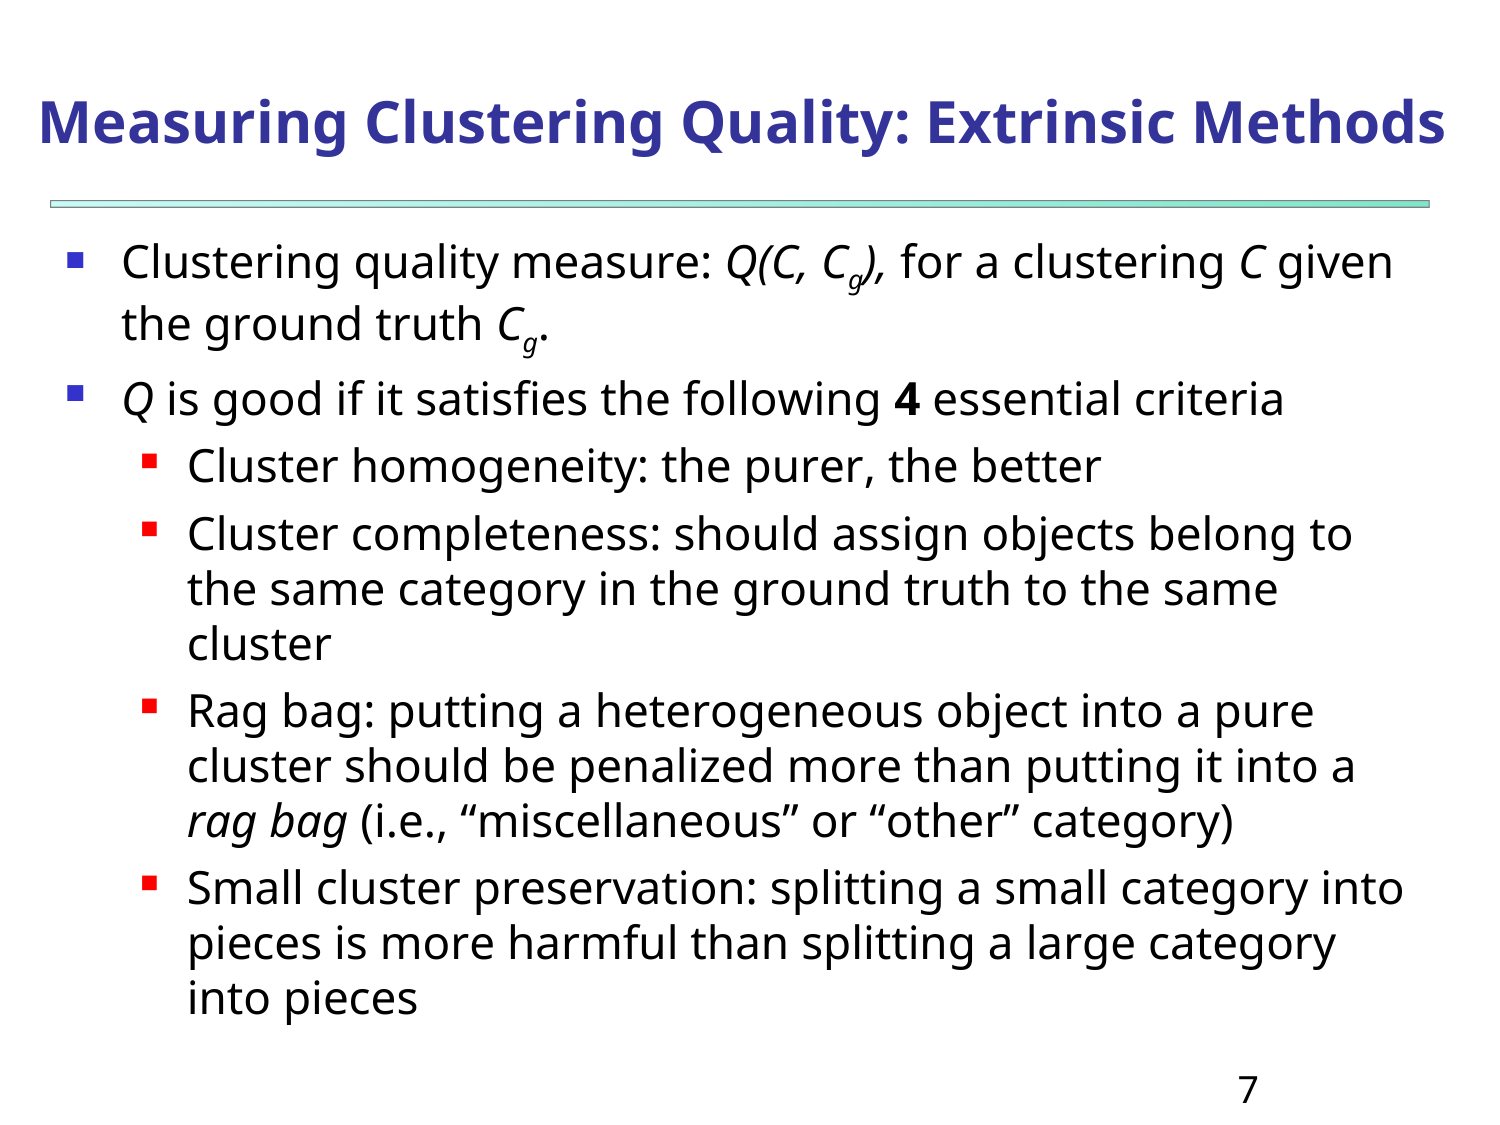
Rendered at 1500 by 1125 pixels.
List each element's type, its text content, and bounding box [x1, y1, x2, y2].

list Clustering quality measure: Q(C, Cg), for a clustering C given the ground truth Cg. Q is good if it satisfies the following 4 essential criteria Cluster homogeneity: the purer, the better Cluster completeness: should assign objects belong to the same category in the ground truth to the same cluster Rag bag: putting a heterogeneous object into a pure cluster should be penalized more than putting it into a rag bag (i.e., “miscellaneous” or “other” category) Small cluster preservation: splitting a small category into pieces is more harmful than splitting a large category into pieces [49, 224, 1438, 1063]
text_box <number> [1187, 1062, 1500, 1125]
title Measuring Clustering Quality: Extrinsic Methods [0, 7, 1500, 163]
